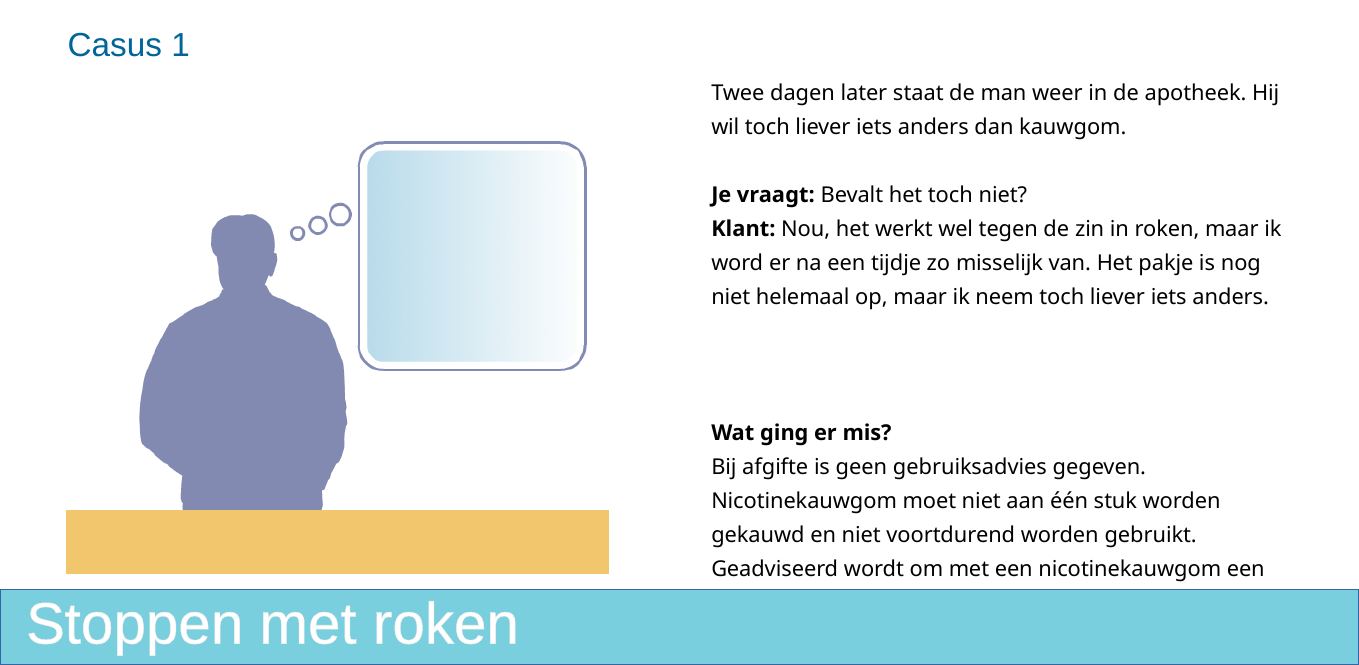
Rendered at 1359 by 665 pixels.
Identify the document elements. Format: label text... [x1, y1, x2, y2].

title Stoppen met roken [26, 590, 846, 665]
picture [66, 118, 609, 574]
text_box Twee dagen later staat de man weer in de apotheek. Hij wil toch liever iets anders dan kauwgom. Je vraagt: Bevalt het toch niet? Klant: Nou, het werkt wel tegen de zin in roken, maar ik word er na een tijdje zo misselijk van. Het pakje is nog niet helemaal op, maar ik neem toch liever iets anders. Wat ging er mis? Bij afgifte is geen gebruiksadvies gegeven. Nicotinekauwgom moet niet aan één stuk worden gekauwd en niet voortdurend worden gebruikt. Geadviseerd wordt om met een nicotinekauwgom een half uur te doen waarbij je af en toe kauwt en de kauwgom de rest van de tijd in de wangzak bewaart. [696, 65, 1306, 589]
title Casus 1 [67, 26, 1291, 101]
text_box [0, 589, 1359, 665]
